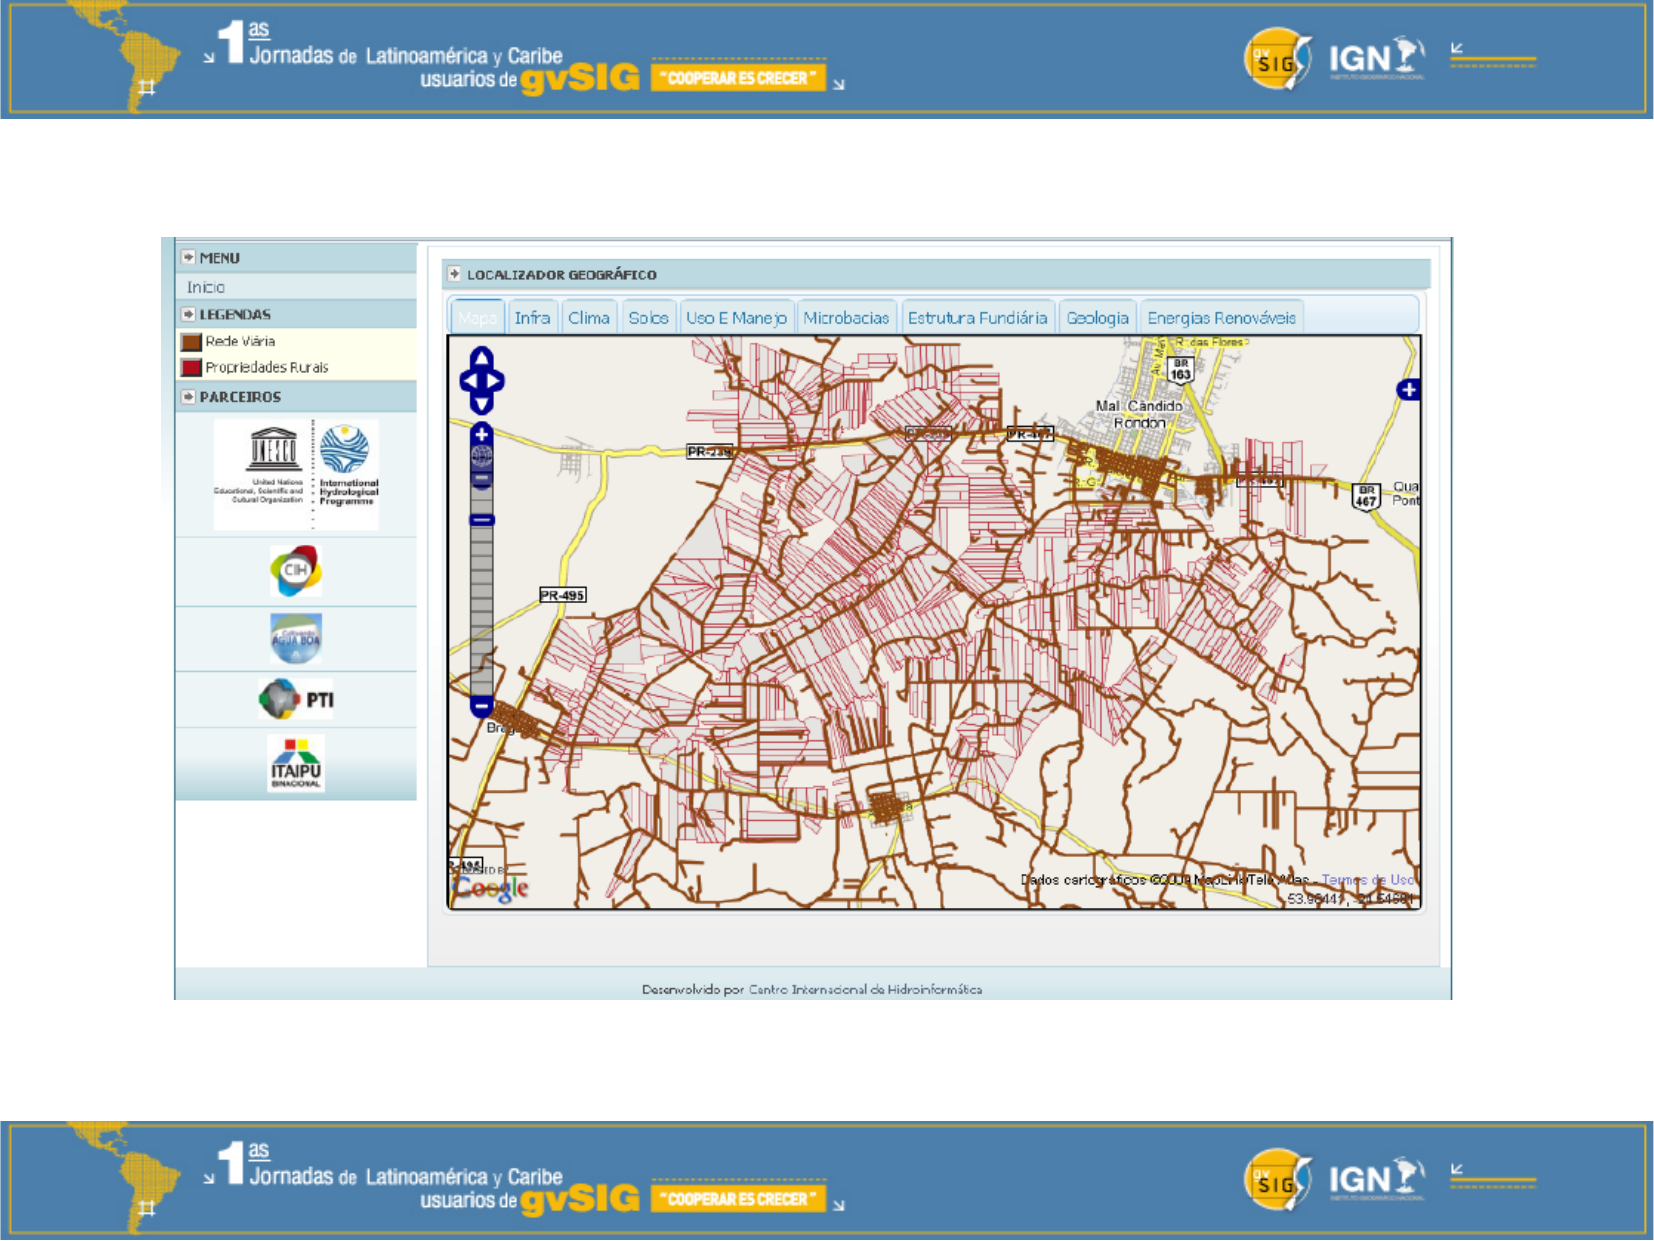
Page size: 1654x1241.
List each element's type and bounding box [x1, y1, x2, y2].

picture [161, 237, 1454, 1000]
picture [0, 0, 1654, 119]
picture [0, 1121, 1654, 1241]
